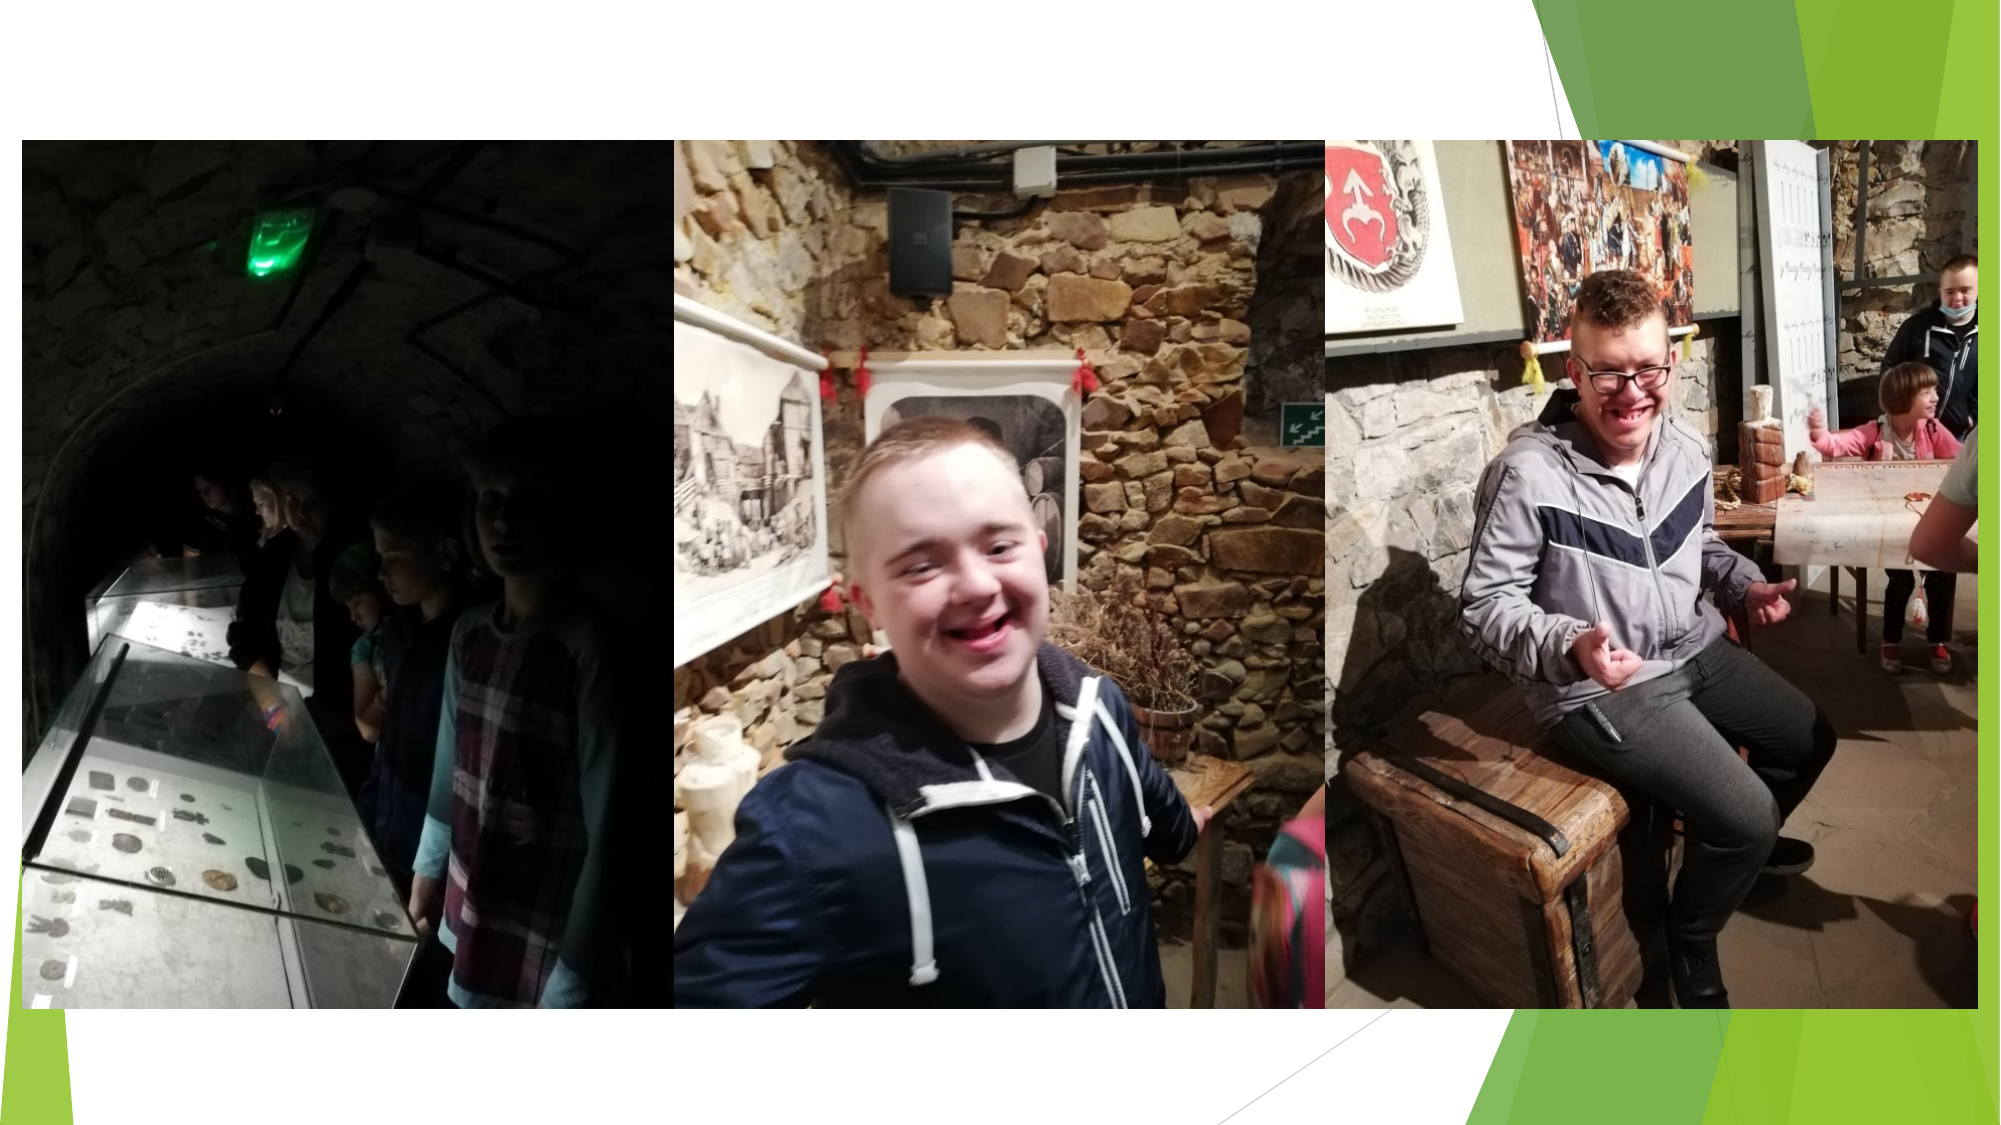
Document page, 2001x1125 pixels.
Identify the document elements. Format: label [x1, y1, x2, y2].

picture [22, 140, 1978, 1009]
